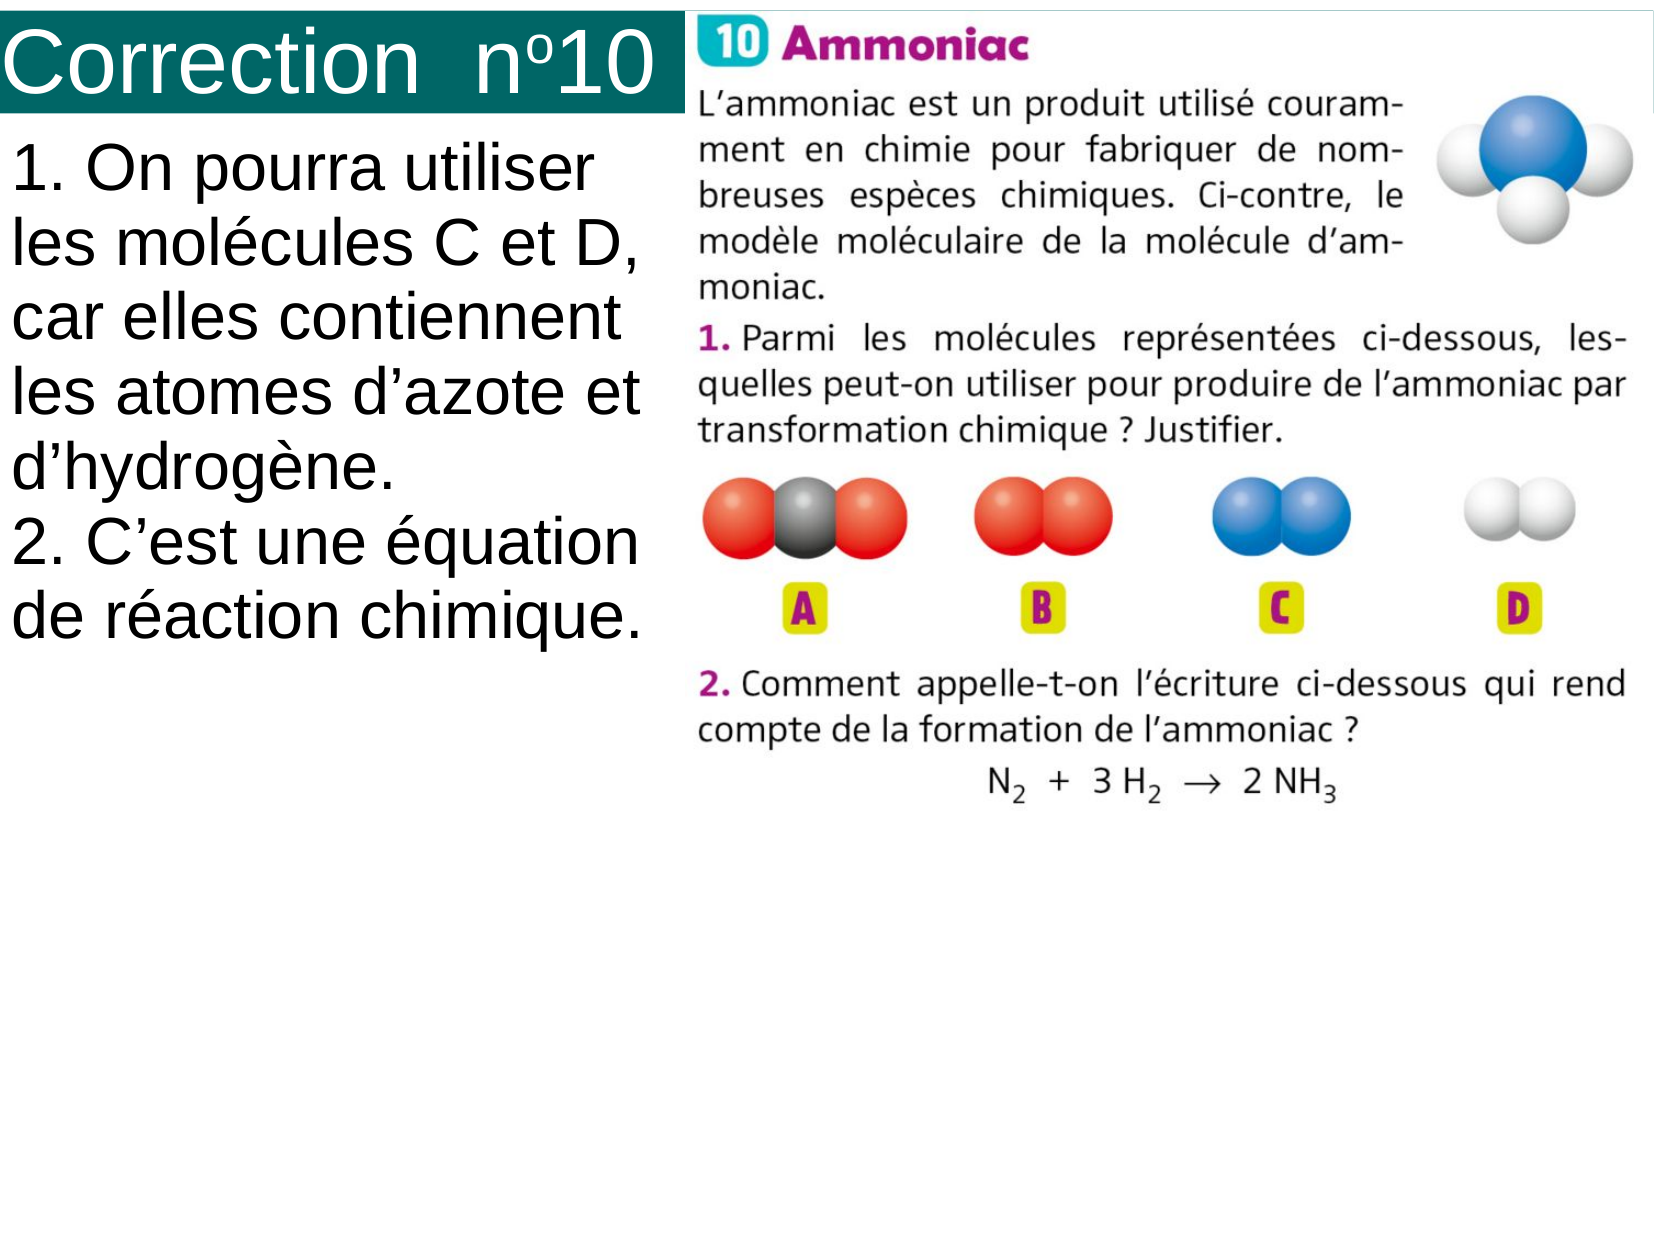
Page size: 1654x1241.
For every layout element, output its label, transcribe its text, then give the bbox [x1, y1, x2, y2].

subtitle 1. On pourra utiliser les molécules C et D, car elles contiennent les atomes d’azote et d’hydrogène. 2. C’est une équation de réaction chimique. [11, 129, 1642, 1229]
title Correction no10 [0, 10, 1654, 114]
picture [685, 11, 1654, 815]
